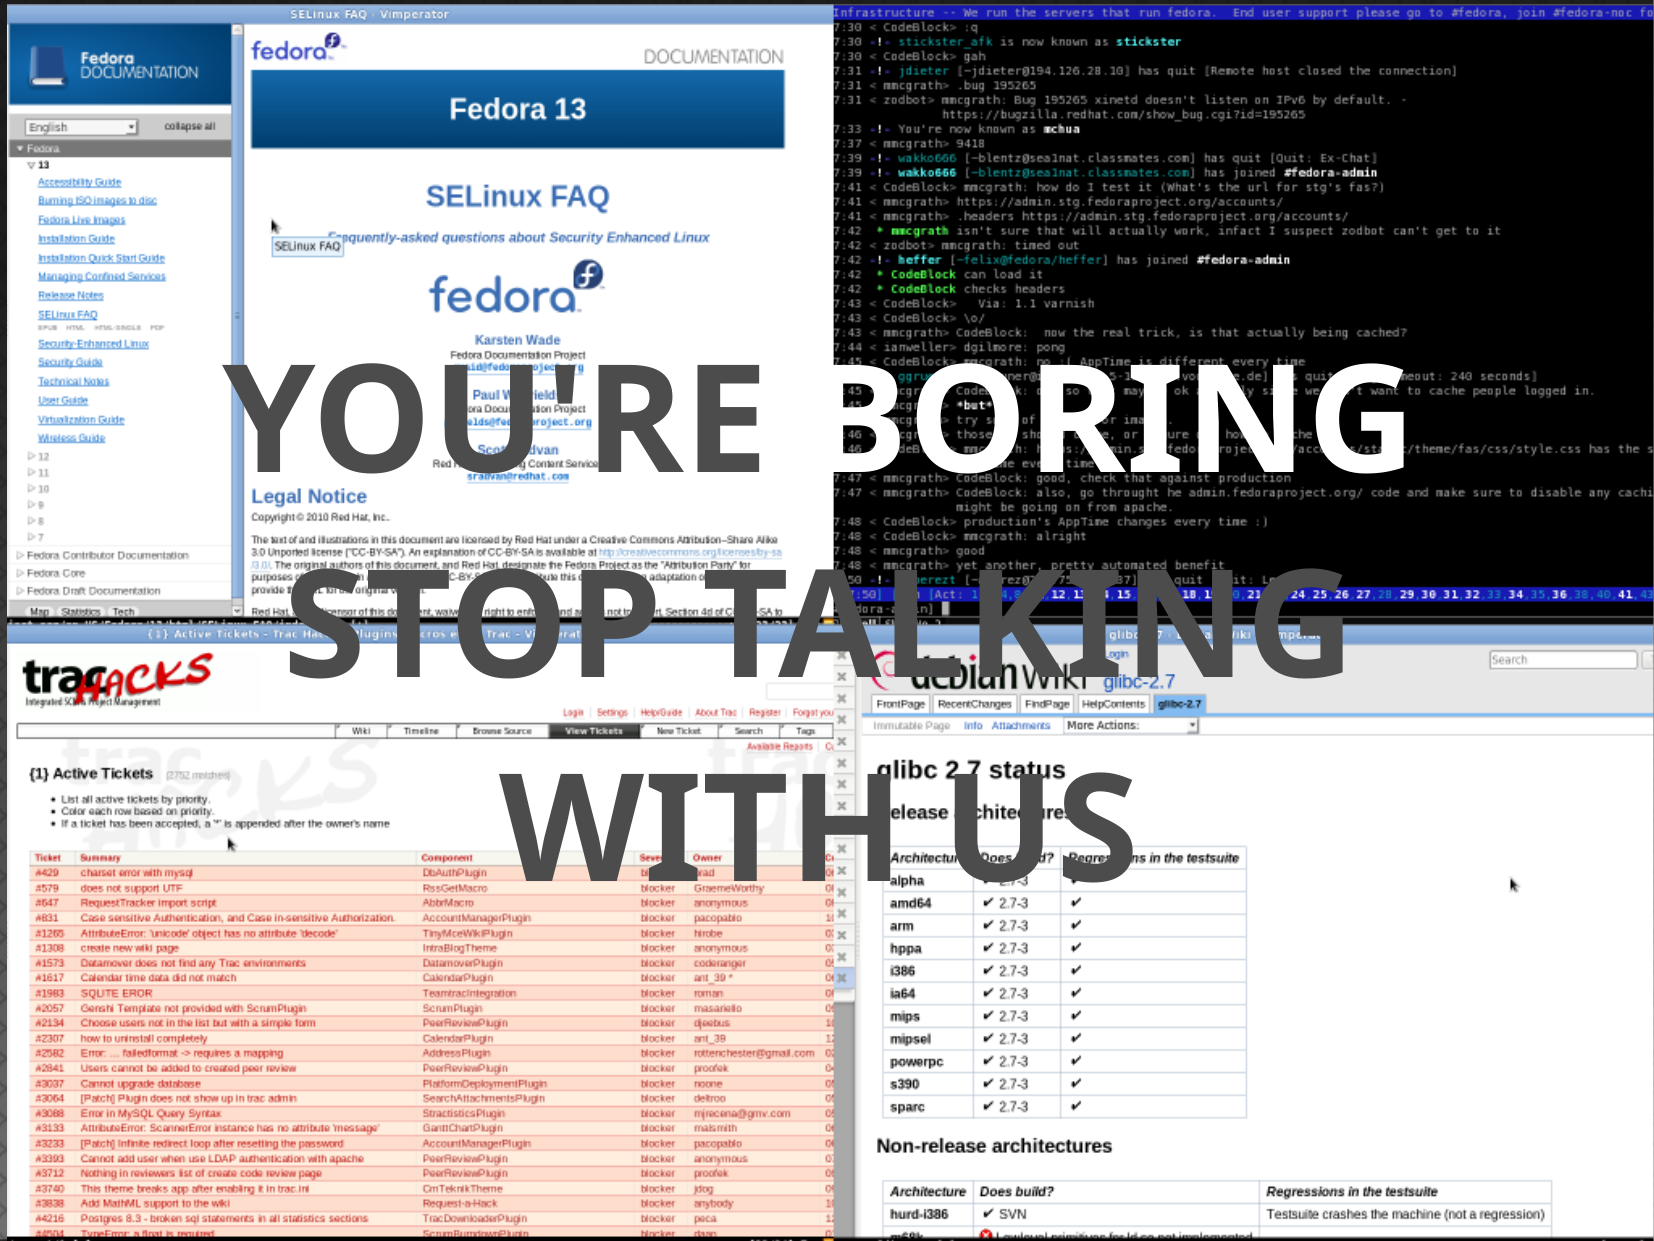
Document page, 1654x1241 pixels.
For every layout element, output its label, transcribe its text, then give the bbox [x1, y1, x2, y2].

title YOU'RE BORING STOP TALKING WITH US [75, 356, 1564, 882]
picture [0, 0, 1654, 1241]
